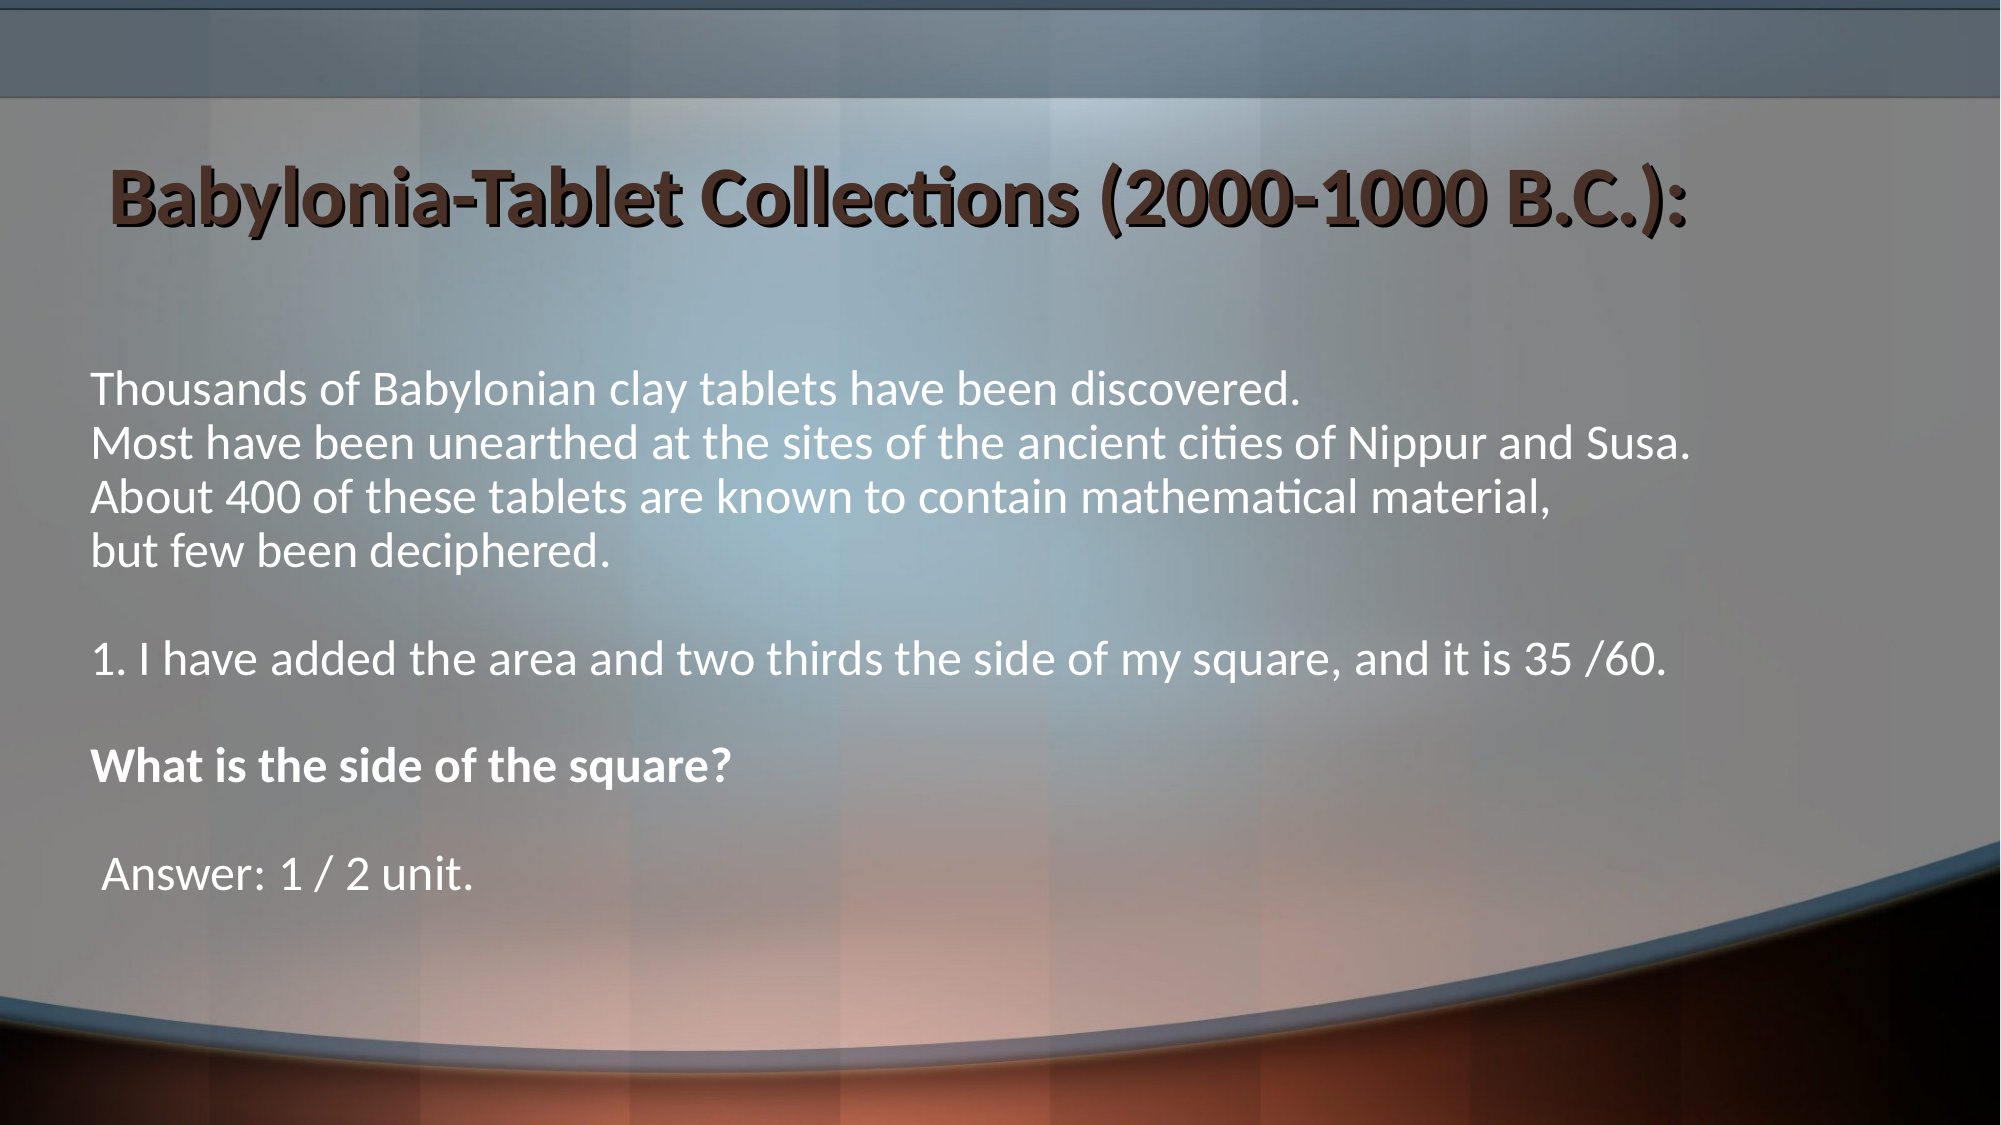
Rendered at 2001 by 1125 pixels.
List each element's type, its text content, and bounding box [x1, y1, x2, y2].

title Babylonia-Tablet Collections (2000-1000 B.C.): [75, 104, 1732, 294]
list Thousands of Babylonian clay tablets have been discovered. Most have been unearthed at the sites of the ancient cities of Nippur and Susa. About 400 of these tablets are known to contain mathematical material, but few been deciphered. 1. I have added the area and two thirds the side of my square, and it is 35 /60. What is the side of the square? Answer: 1 / 2 unit. [75, 300, 1732, 921]
